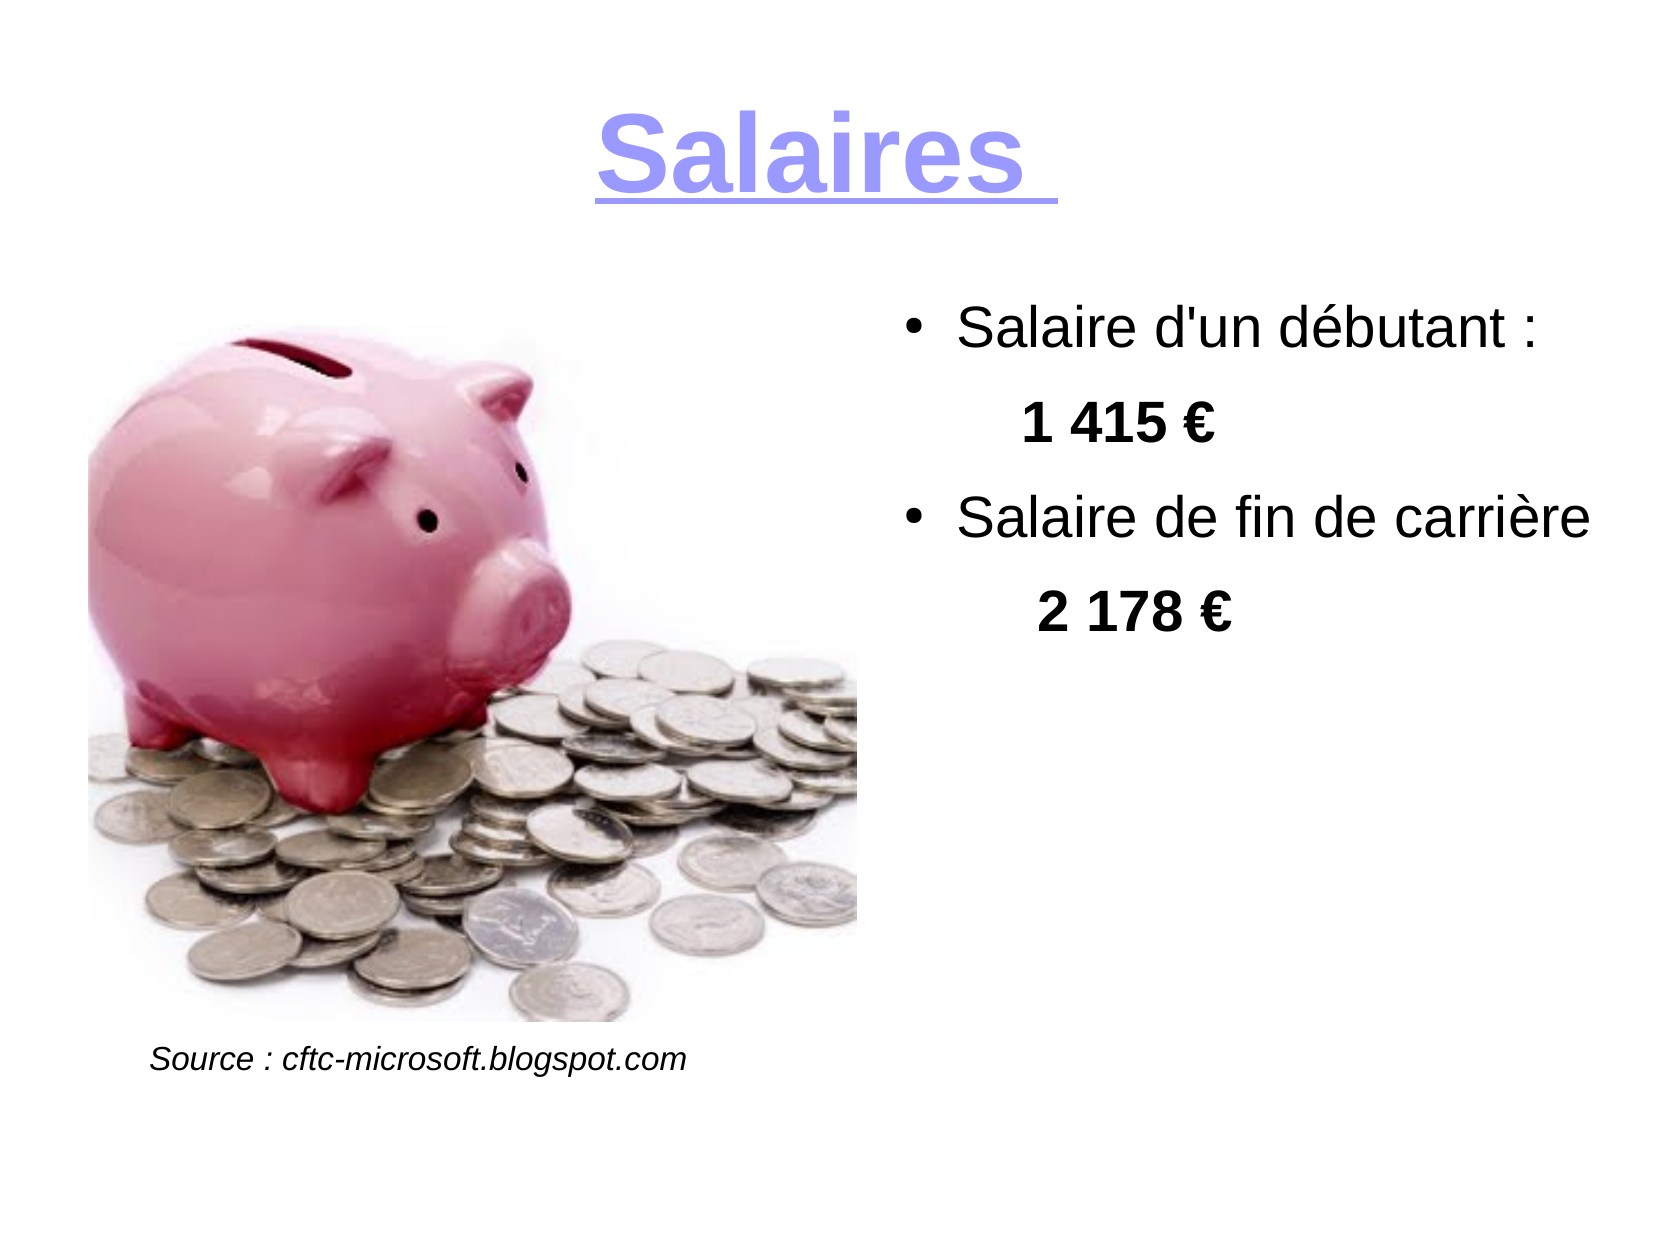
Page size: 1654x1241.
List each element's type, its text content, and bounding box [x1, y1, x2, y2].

picture [88, 324, 857, 1023]
title Salaires [82, 49, 1571, 257]
list Salaire d'un débutant : 1 415 € Salaire de fin de carrière 2 178 € [885, 295, 1612, 1114]
text_box Source : cftc-microsoft.blogspot.com [134, 1033, 798, 1091]
